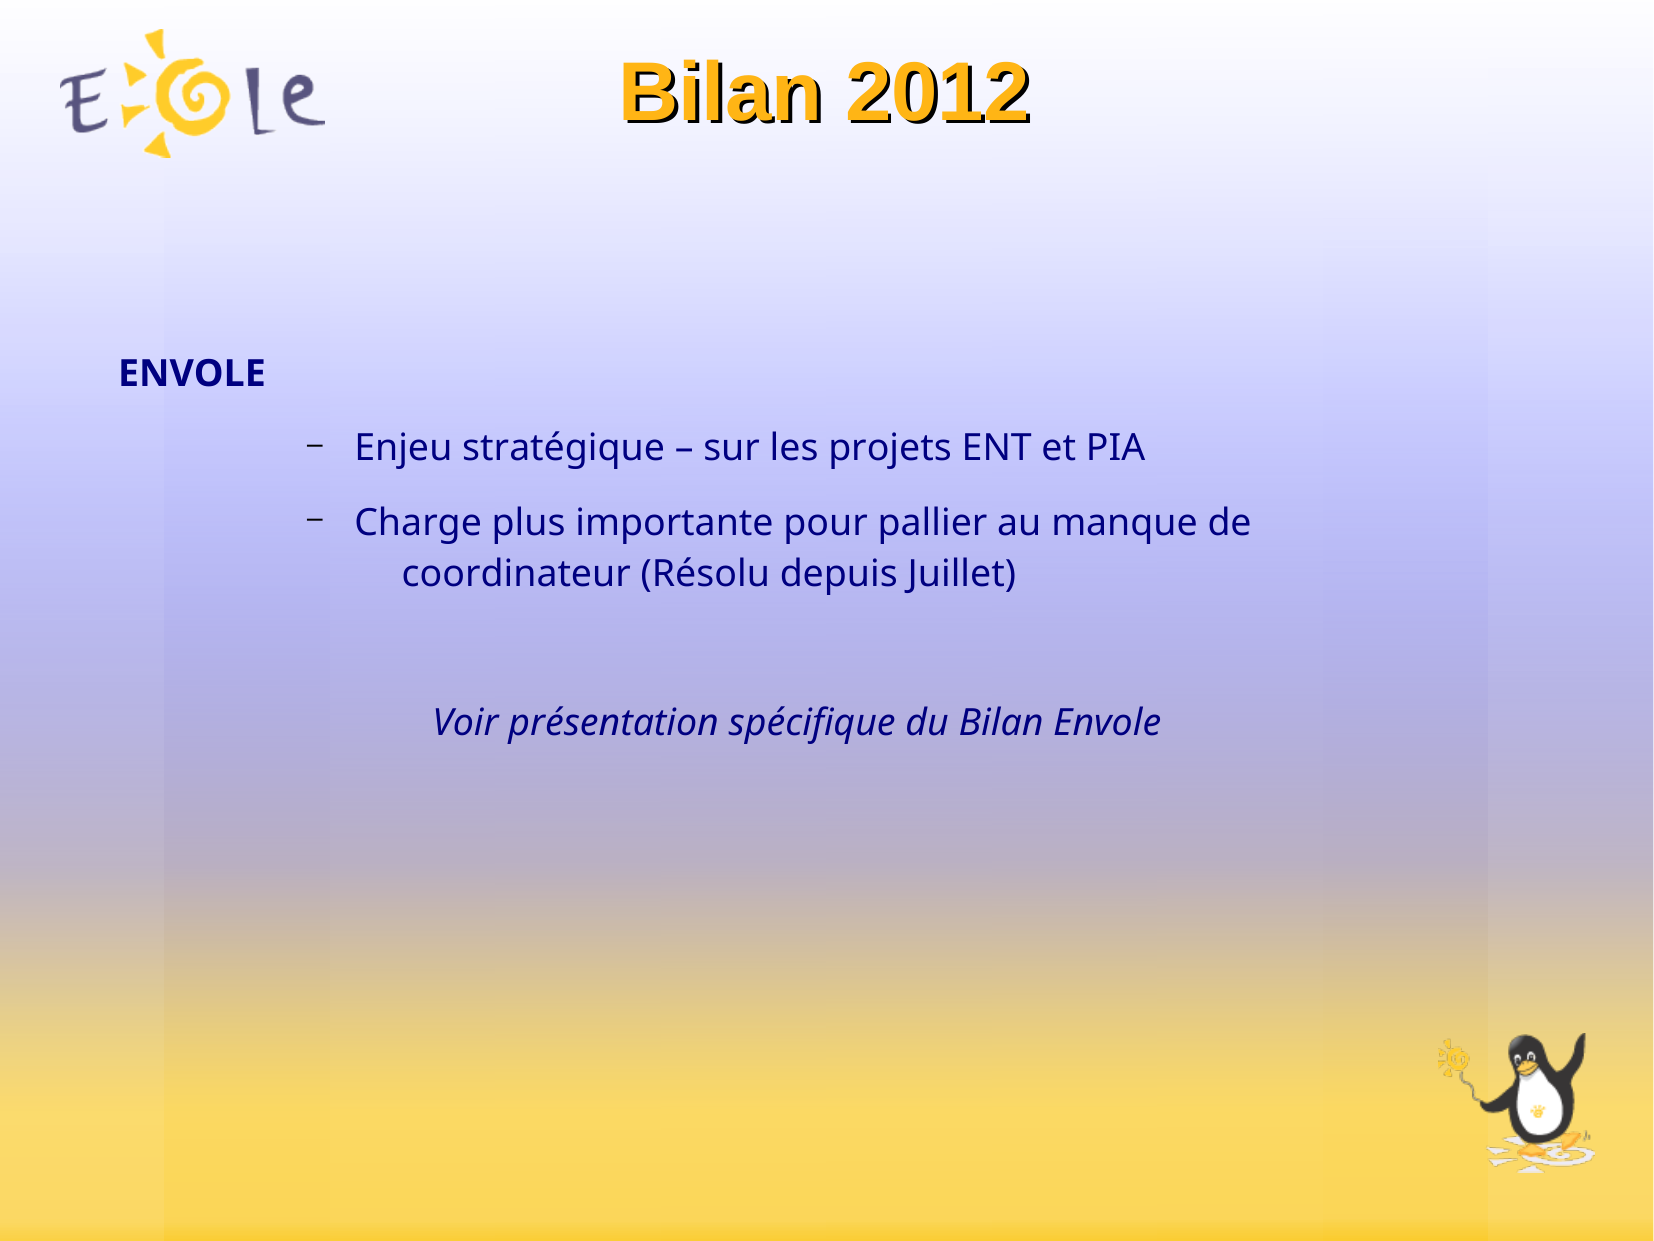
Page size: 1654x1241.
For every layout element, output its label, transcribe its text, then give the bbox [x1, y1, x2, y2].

list ENVOLE Enjeu stratégique – sur les projets ENT et PIA Charge plus importante pour pallier au manque de coordinateur (Résolu depuis Juillet) Voir présentation spécifique du Bilan Envole [118, 265, 1477, 1085]
title Bilan 2012 [80, 27, 1569, 156]
picture [0, 0, 1654, 1241]
